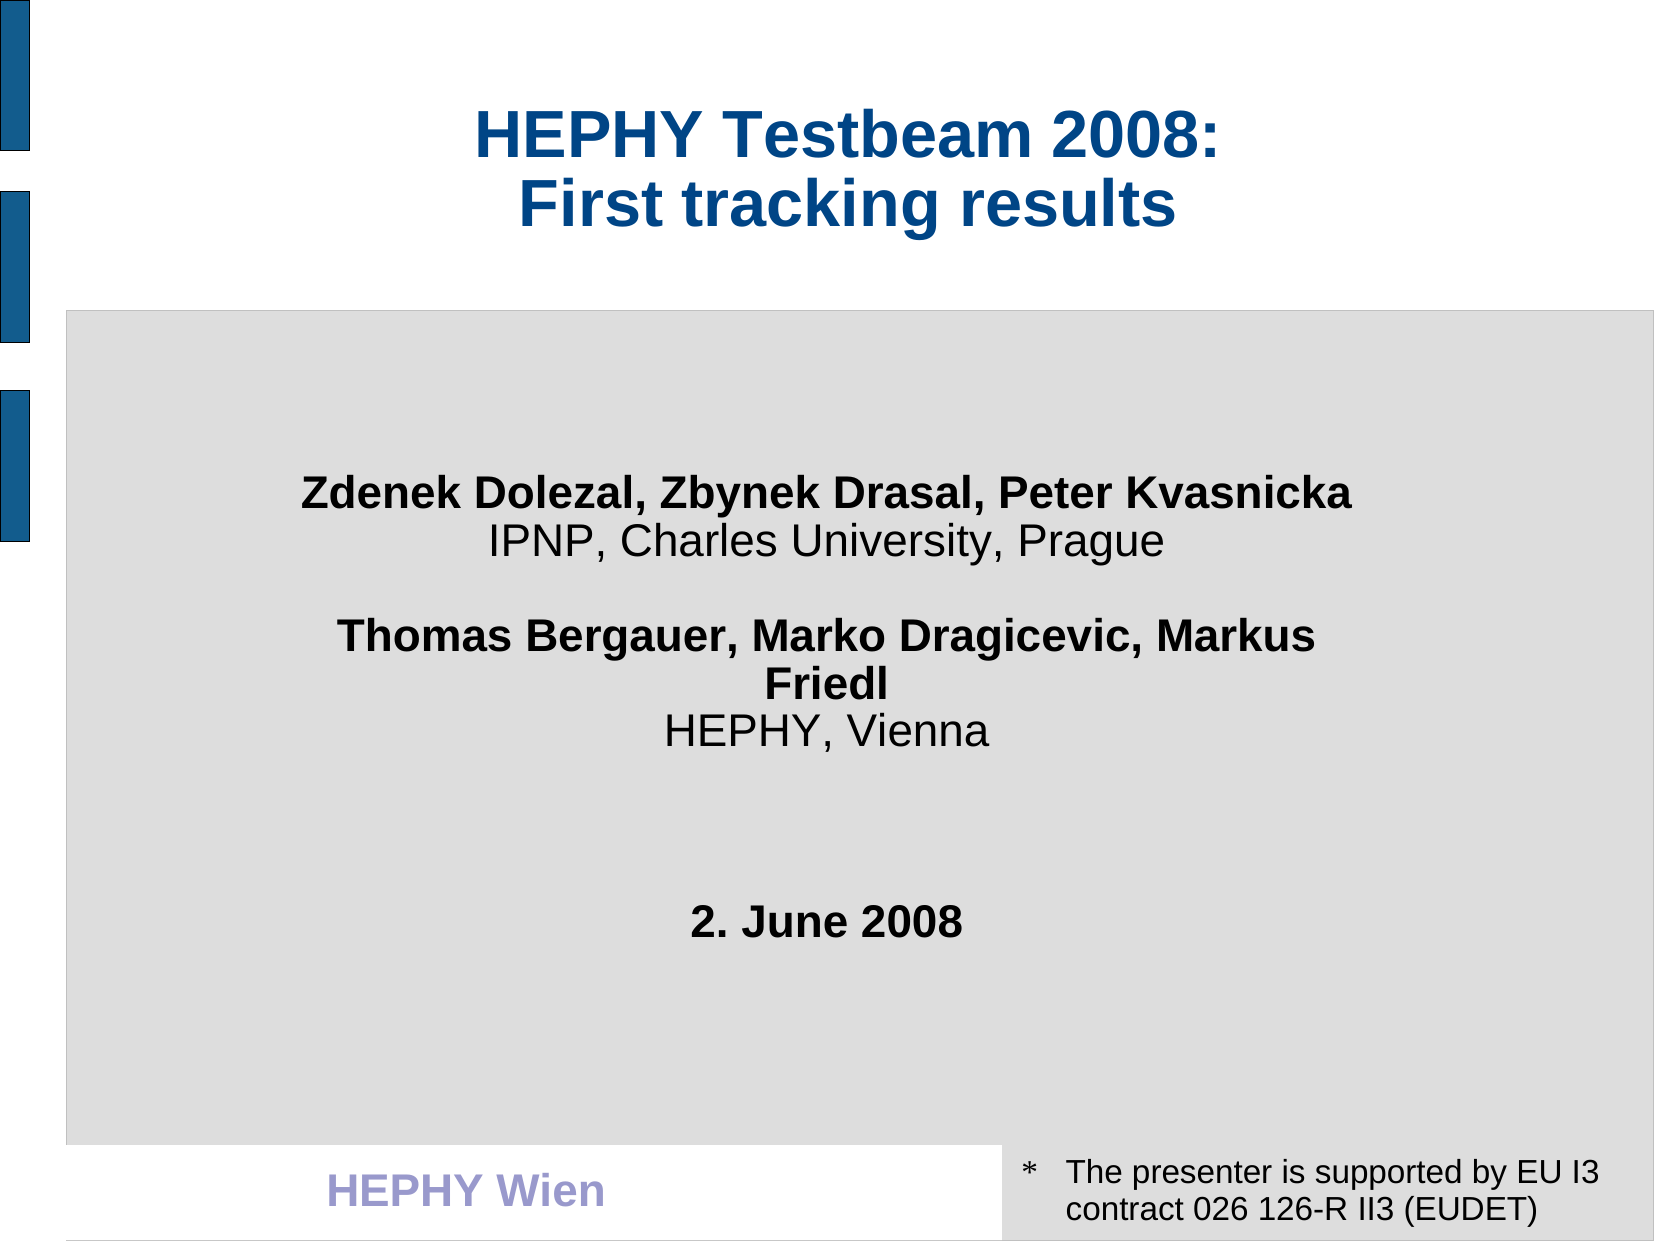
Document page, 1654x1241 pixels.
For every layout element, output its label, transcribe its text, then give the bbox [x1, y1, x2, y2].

text_box * The presenter is supported by EU I3 contract 026 126-R II3 (EUDET) [998, 1145, 1619, 1236]
text_box HEPHY Testbeam 2008: First tracking results [279, 101, 1418, 241]
text_box Zdenek Dolezal, Zbynek Drasal, Peter Kvasnicka IPNP, Charles University, Prague Thomas Bergauer, Marko Dragicevic, Markus Friedl HEPHY, Vienna 2. June 2008 [289, 419, 1365, 1121]
text_box [0, 1145, 1002, 1241]
text_box HEPHY Wien [0, 1161, 945, 1229]
